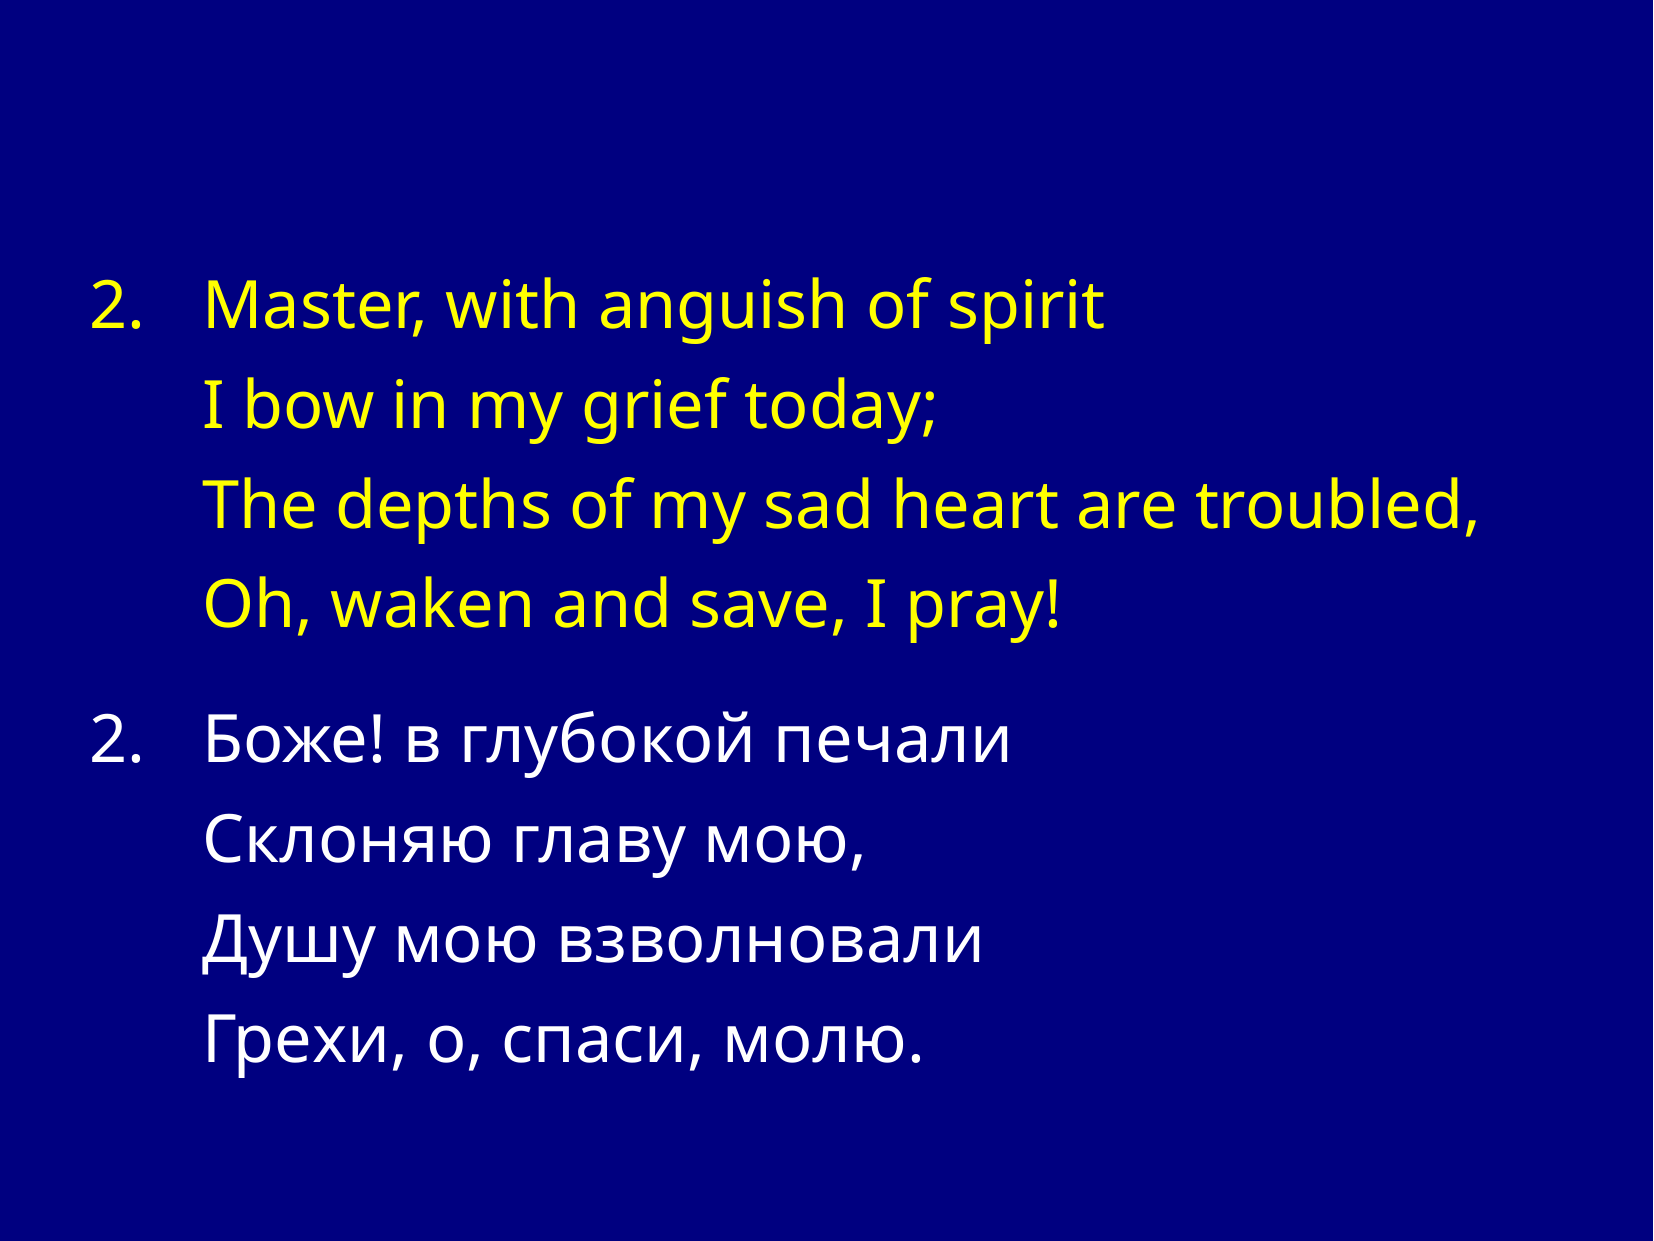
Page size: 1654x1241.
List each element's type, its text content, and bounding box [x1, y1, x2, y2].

text_box 2. Master, with anguish of spirit I bow in my grief today; The depths of my sad heart are troubled, Oh, waken and save, I pray! [75, 150, 1653, 638]
text_box 2. Боже! в глубокой печали Склоняю главу мою, Душу мою взволновали Грехи, о, спаси, молю. [75, 675, 1576, 1163]
